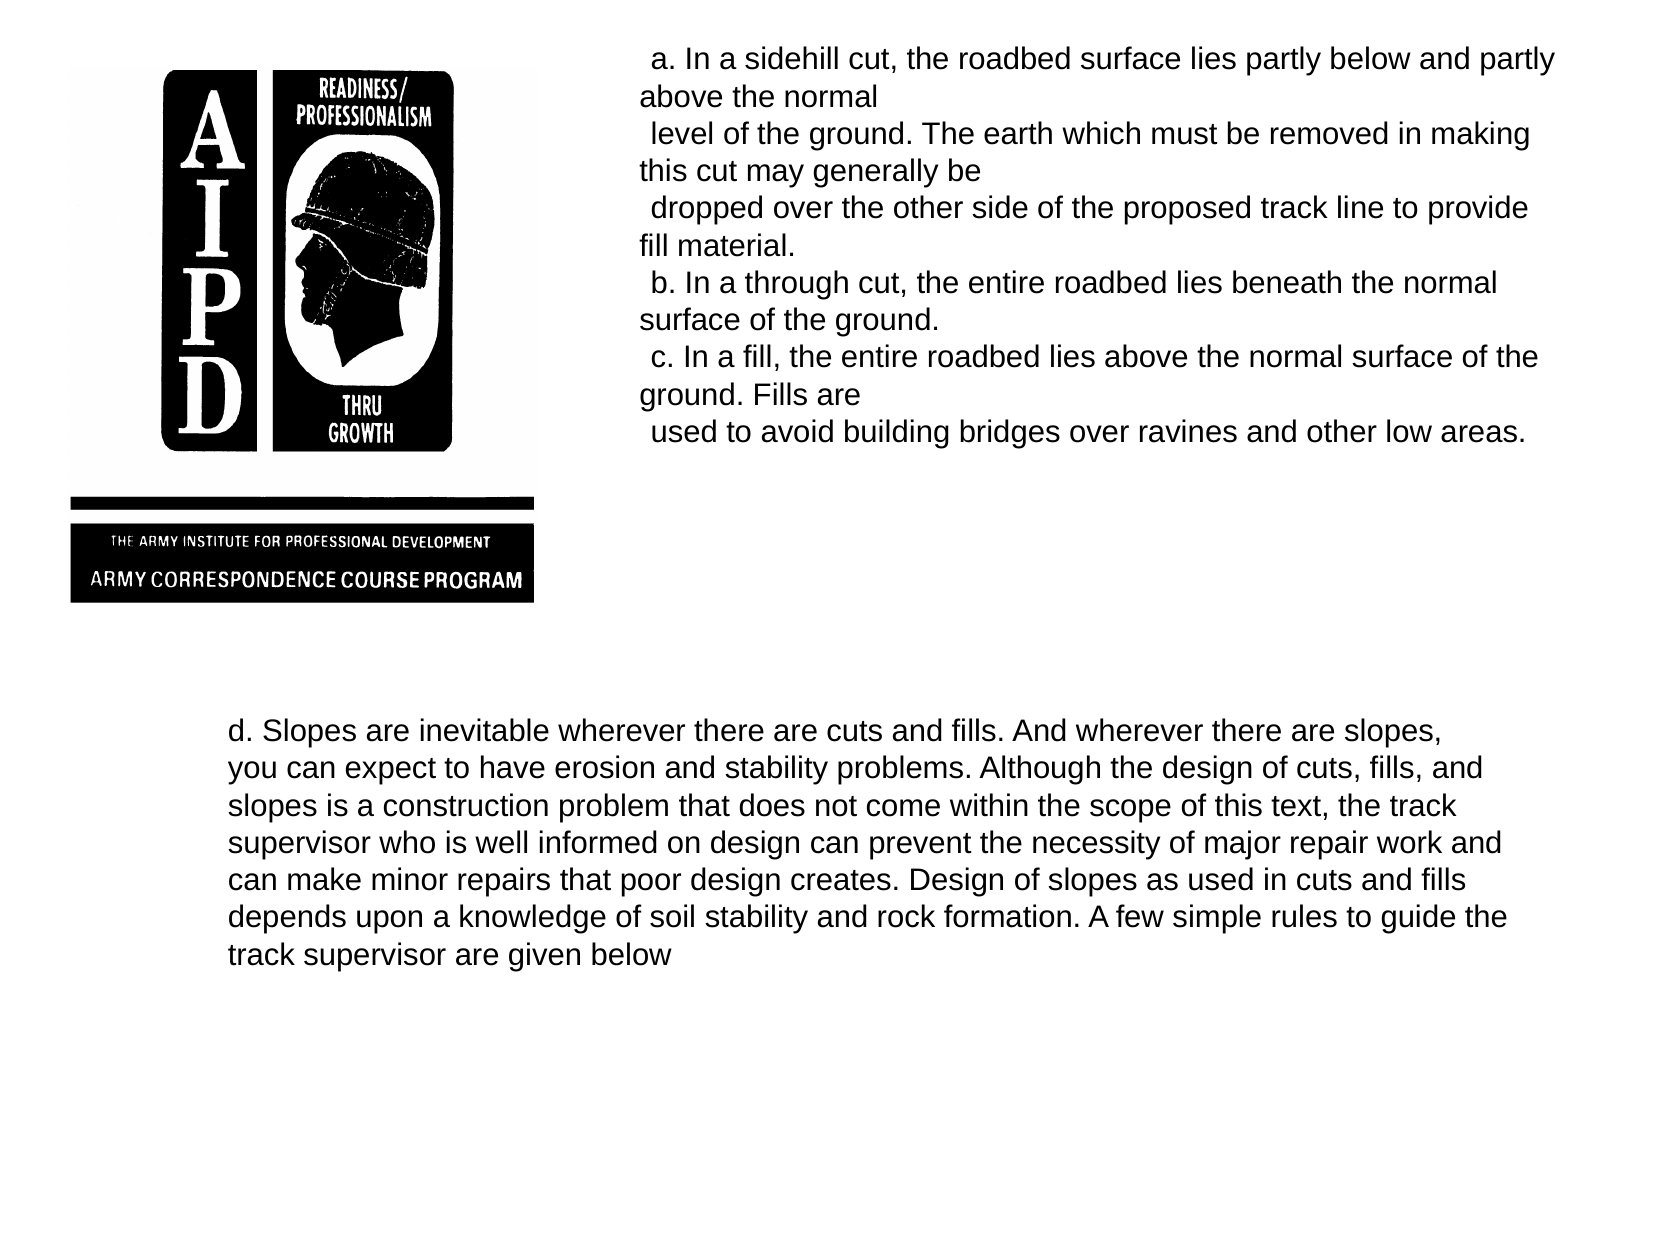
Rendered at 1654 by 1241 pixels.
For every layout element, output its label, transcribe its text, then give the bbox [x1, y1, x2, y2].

text_box d. Slopes are inevitable wherever there are cuts and fills. And wherever there are slopes, you can expect to have erosion and stability problems. Although the design of cuts, fills, and slopes is a construction problem that does not come within the scope of this text, the track supervisor who is well informed on design can prevent the necessity of major repair work and can make minor repairs that poor design creates. Design of slopes as used in cuts and fills depends upon a knowledge of soil stability and rock formation. A few simple rules to guide the track supervisor are given below [201, 702, 1654, 980]
picture [68, 68, 538, 607]
text_box a. In a sidehill cut, the roadbed surface lies partly below and partly above the normal level of the ground. The earth which must be removed in making this cut may generally be dropped over the other side of the proposed track line to provide fill material. b. In a through cut, the entire roadbed lies beneath the normal surface of the ground. c. In a fill, the entire roadbed lies above the normal surface of the ground. Fills are used to avoid building bridges over ravines and other low areas. [624, 31, 1580, 457]
